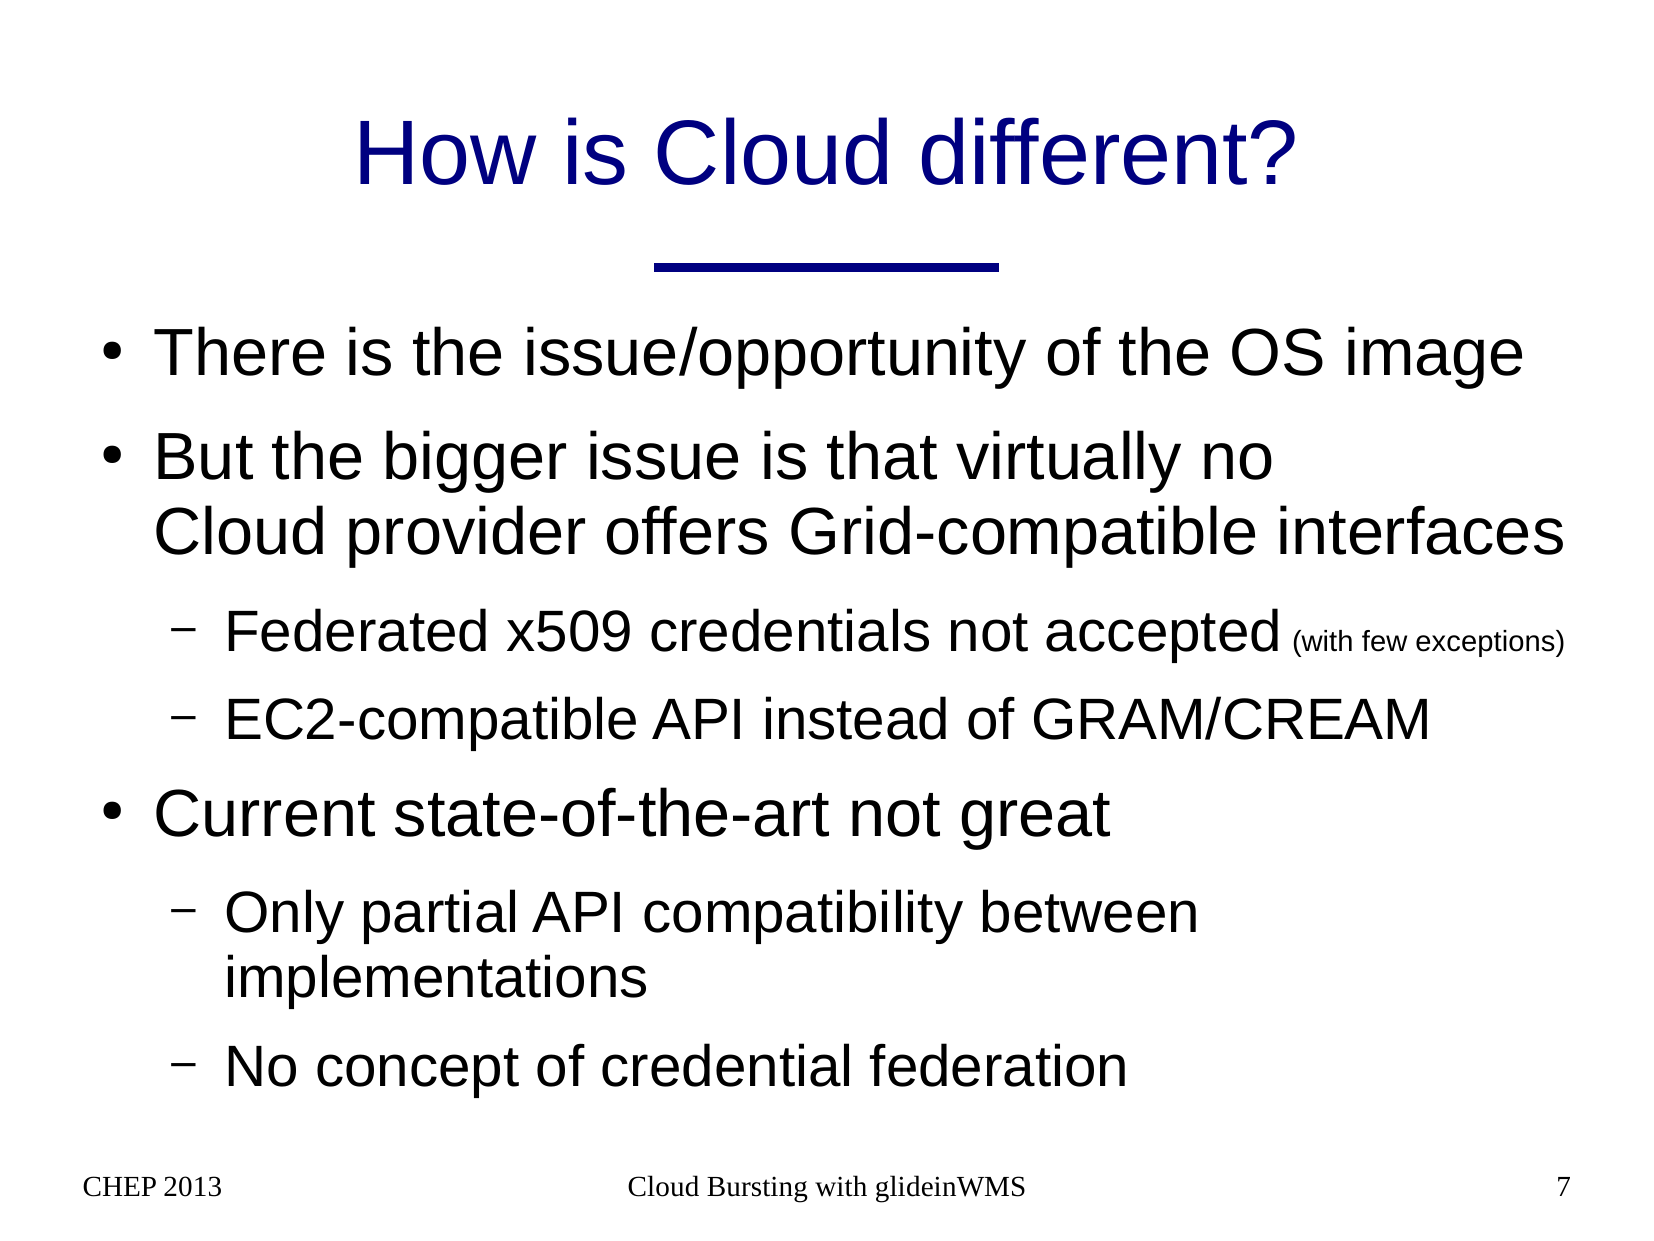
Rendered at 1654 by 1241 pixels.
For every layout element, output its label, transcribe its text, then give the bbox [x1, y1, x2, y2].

list There is the issue/opportunity of the OS image But the bigger issue is that virtually no Cloud provider offers Grid-compatible interfaces Federated x509 credentials not accepted (with few exceptions) EC2-compatible API instead of GRAM/CREAM Current state-of-the-art not great Only partial API compatibility between implementations No concept of credential federation [82, 315, 1636, 1141]
title How is Cloud different? [82, 49, 1571, 257]
